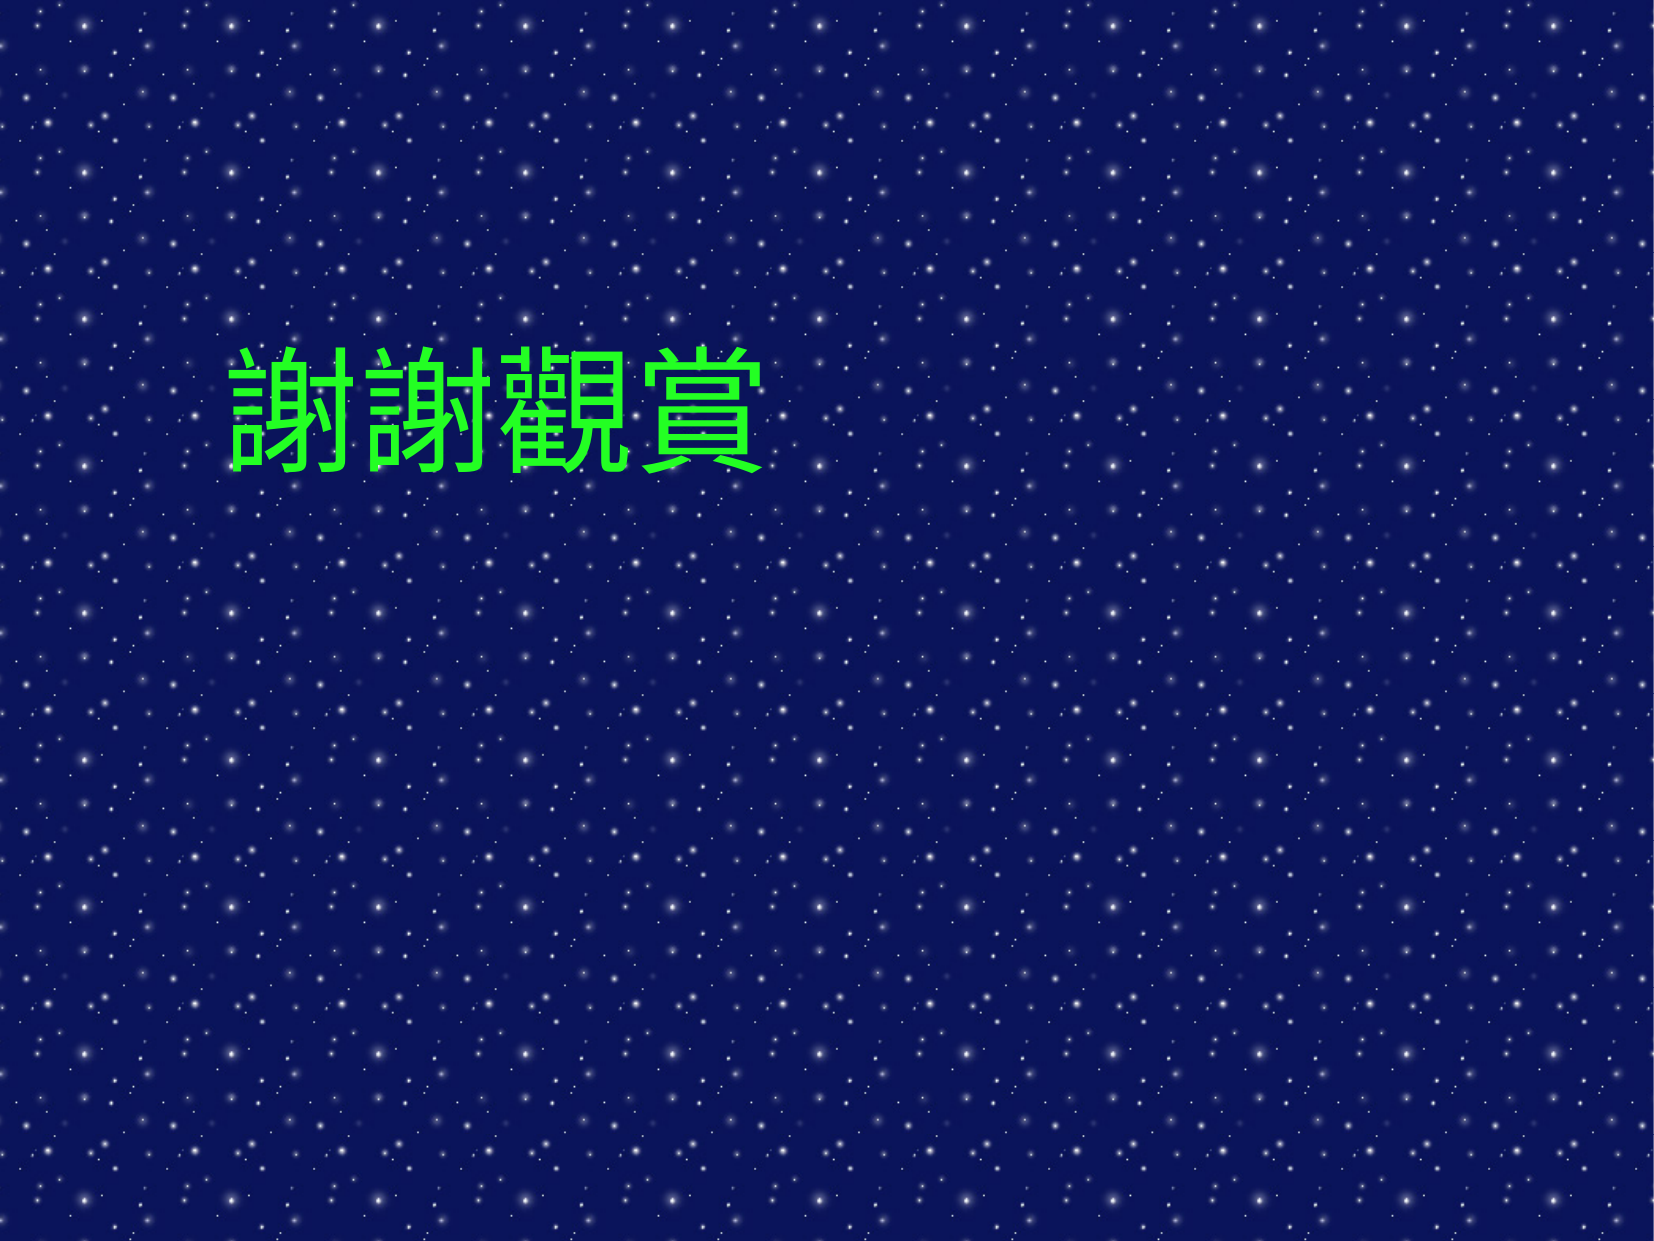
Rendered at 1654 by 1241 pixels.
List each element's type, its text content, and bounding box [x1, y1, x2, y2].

text_box 謝謝觀賞 [206, 295, 1447, 476]
picture [0, 0, 1654, 1241]
